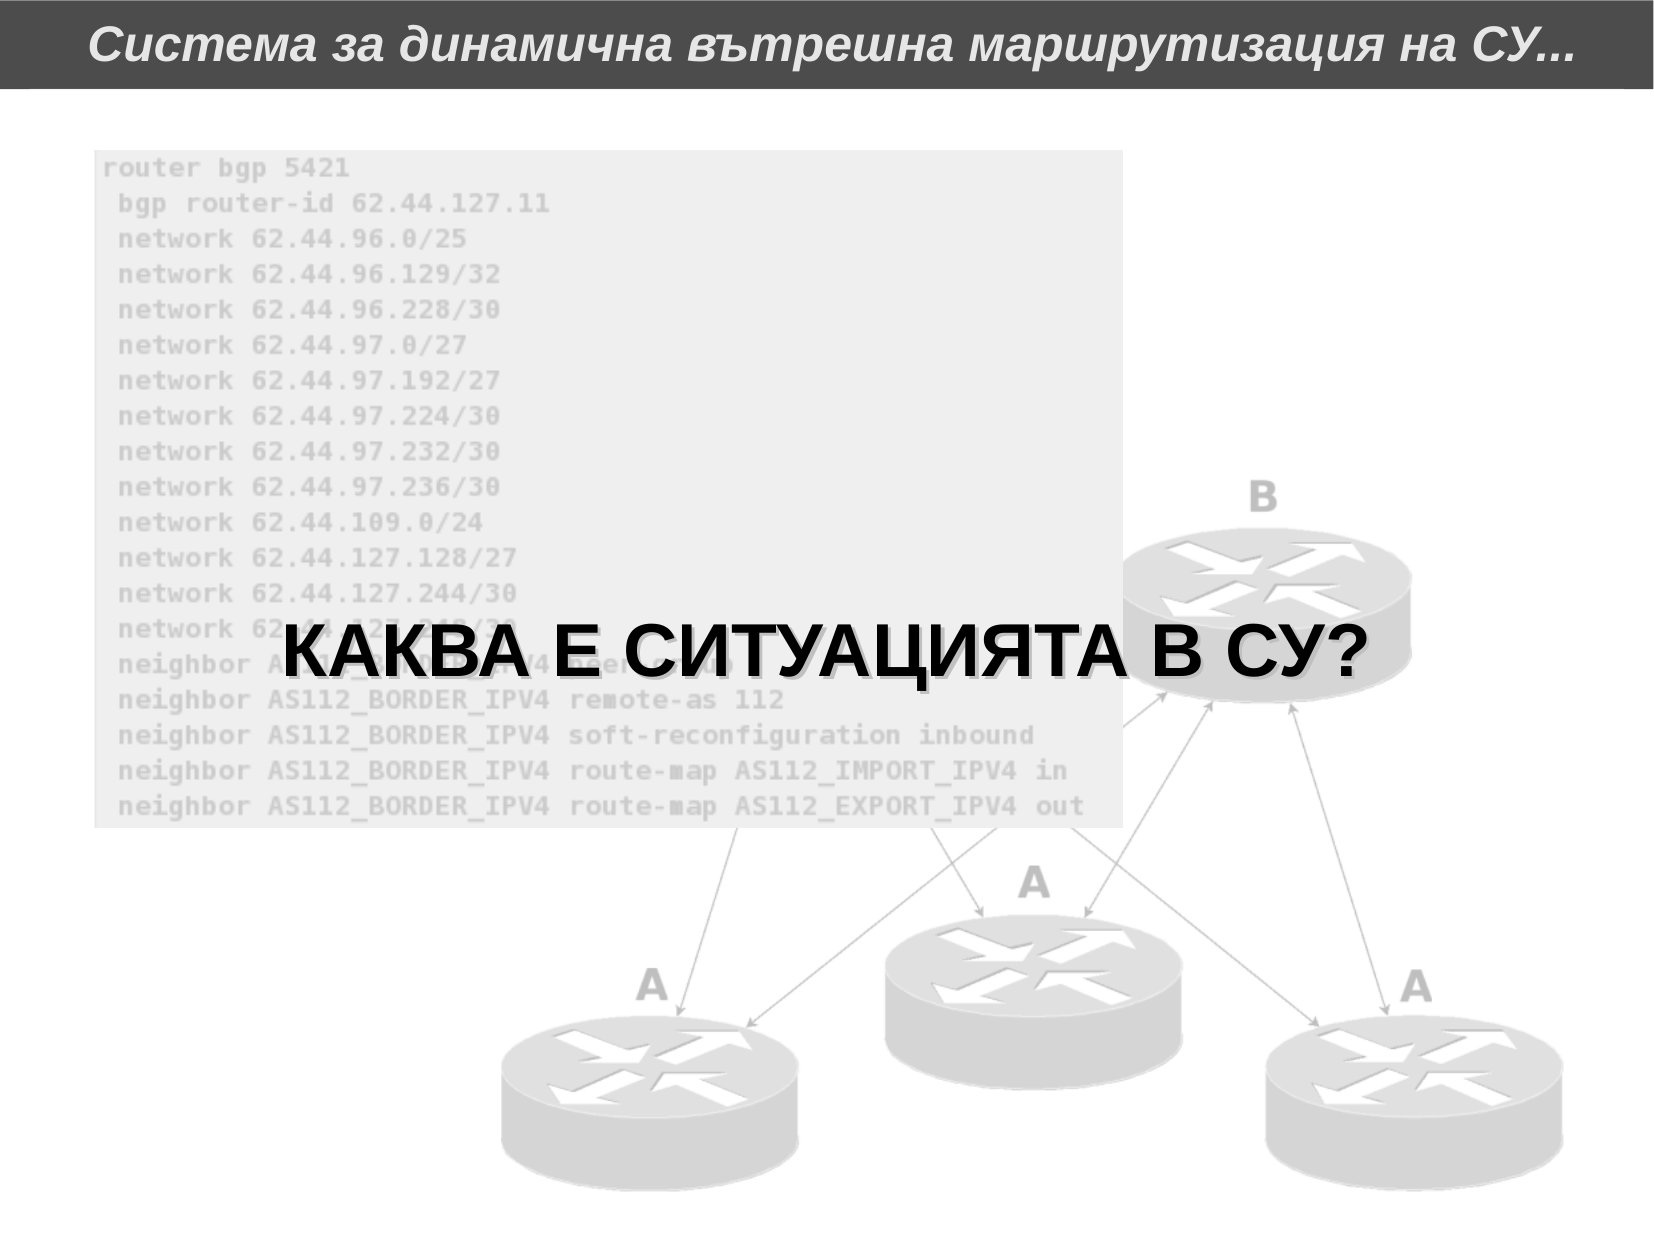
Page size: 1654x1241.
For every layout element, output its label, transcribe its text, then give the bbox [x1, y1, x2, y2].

text_box Система за динамична вътрешна маршрутизация на СУ... [72, 9, 1593, 80]
text_box КАКВА Е СИТУАЦИЯТА В СУ? [29, 88, 1625, 1212]
text_box [0, 0, 1654, 90]
